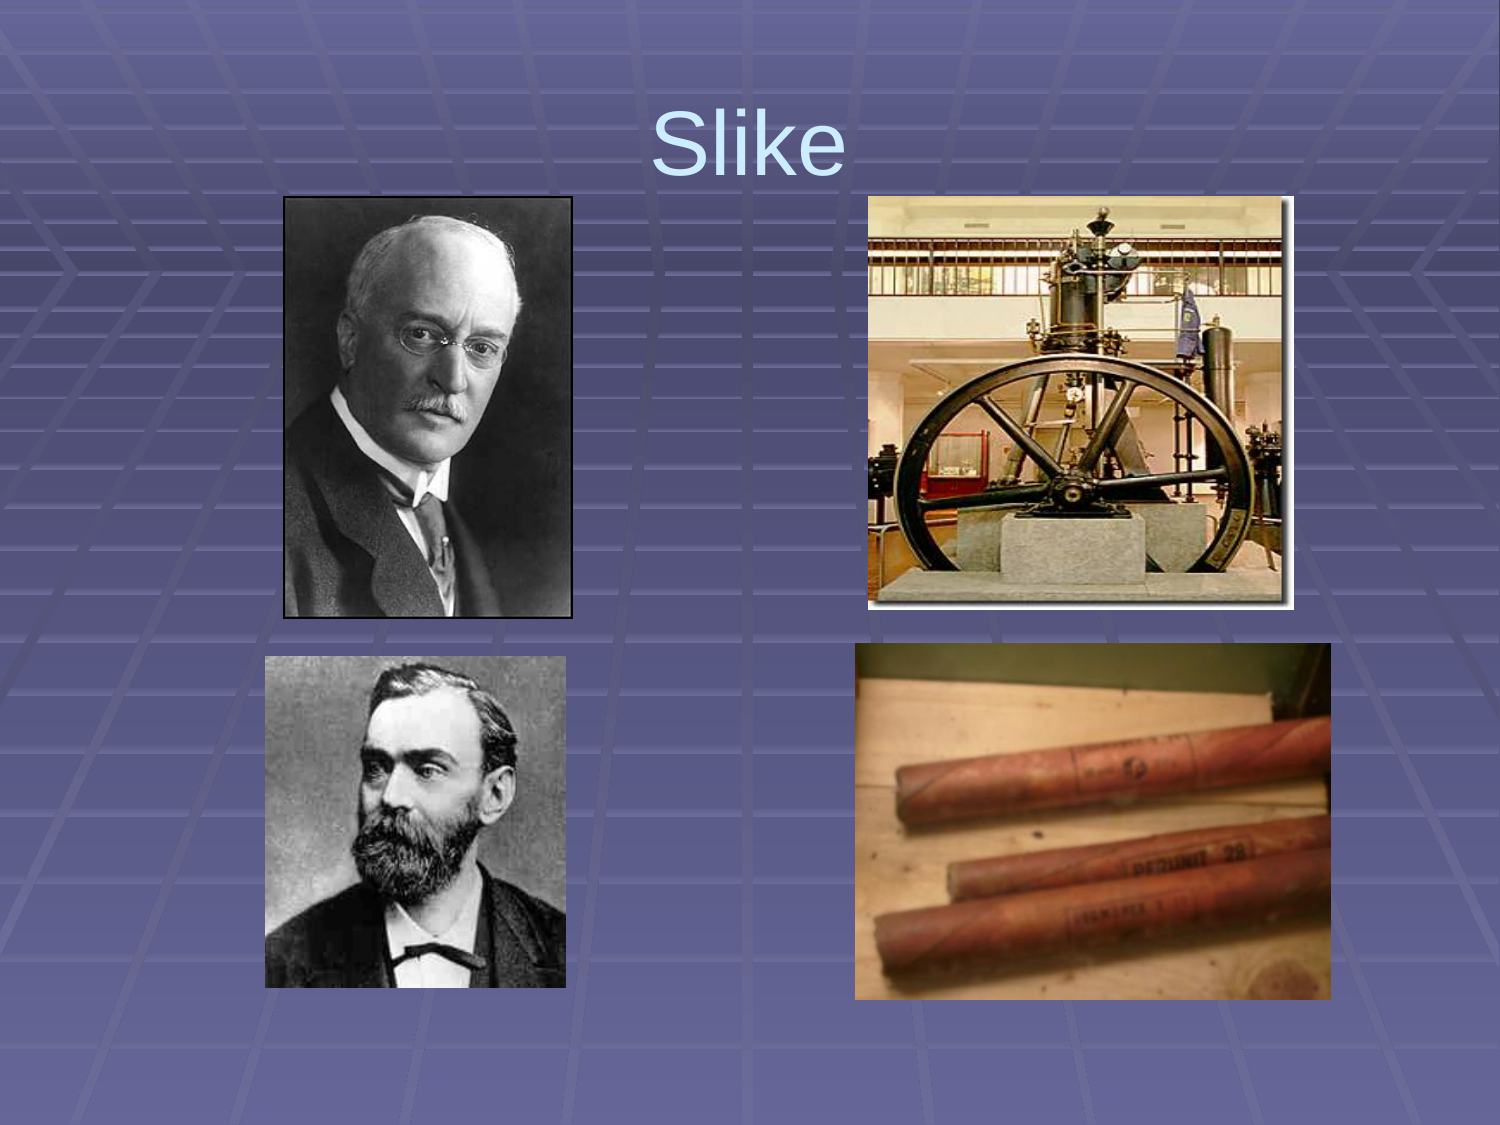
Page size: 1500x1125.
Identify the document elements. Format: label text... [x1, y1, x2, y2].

picture [855, 643, 1331, 1000]
picture [265, 656, 566, 988]
picture [868, 196, 1294, 610]
title Slike [74, 44, 1425, 233]
picture [283, 196, 573, 619]
